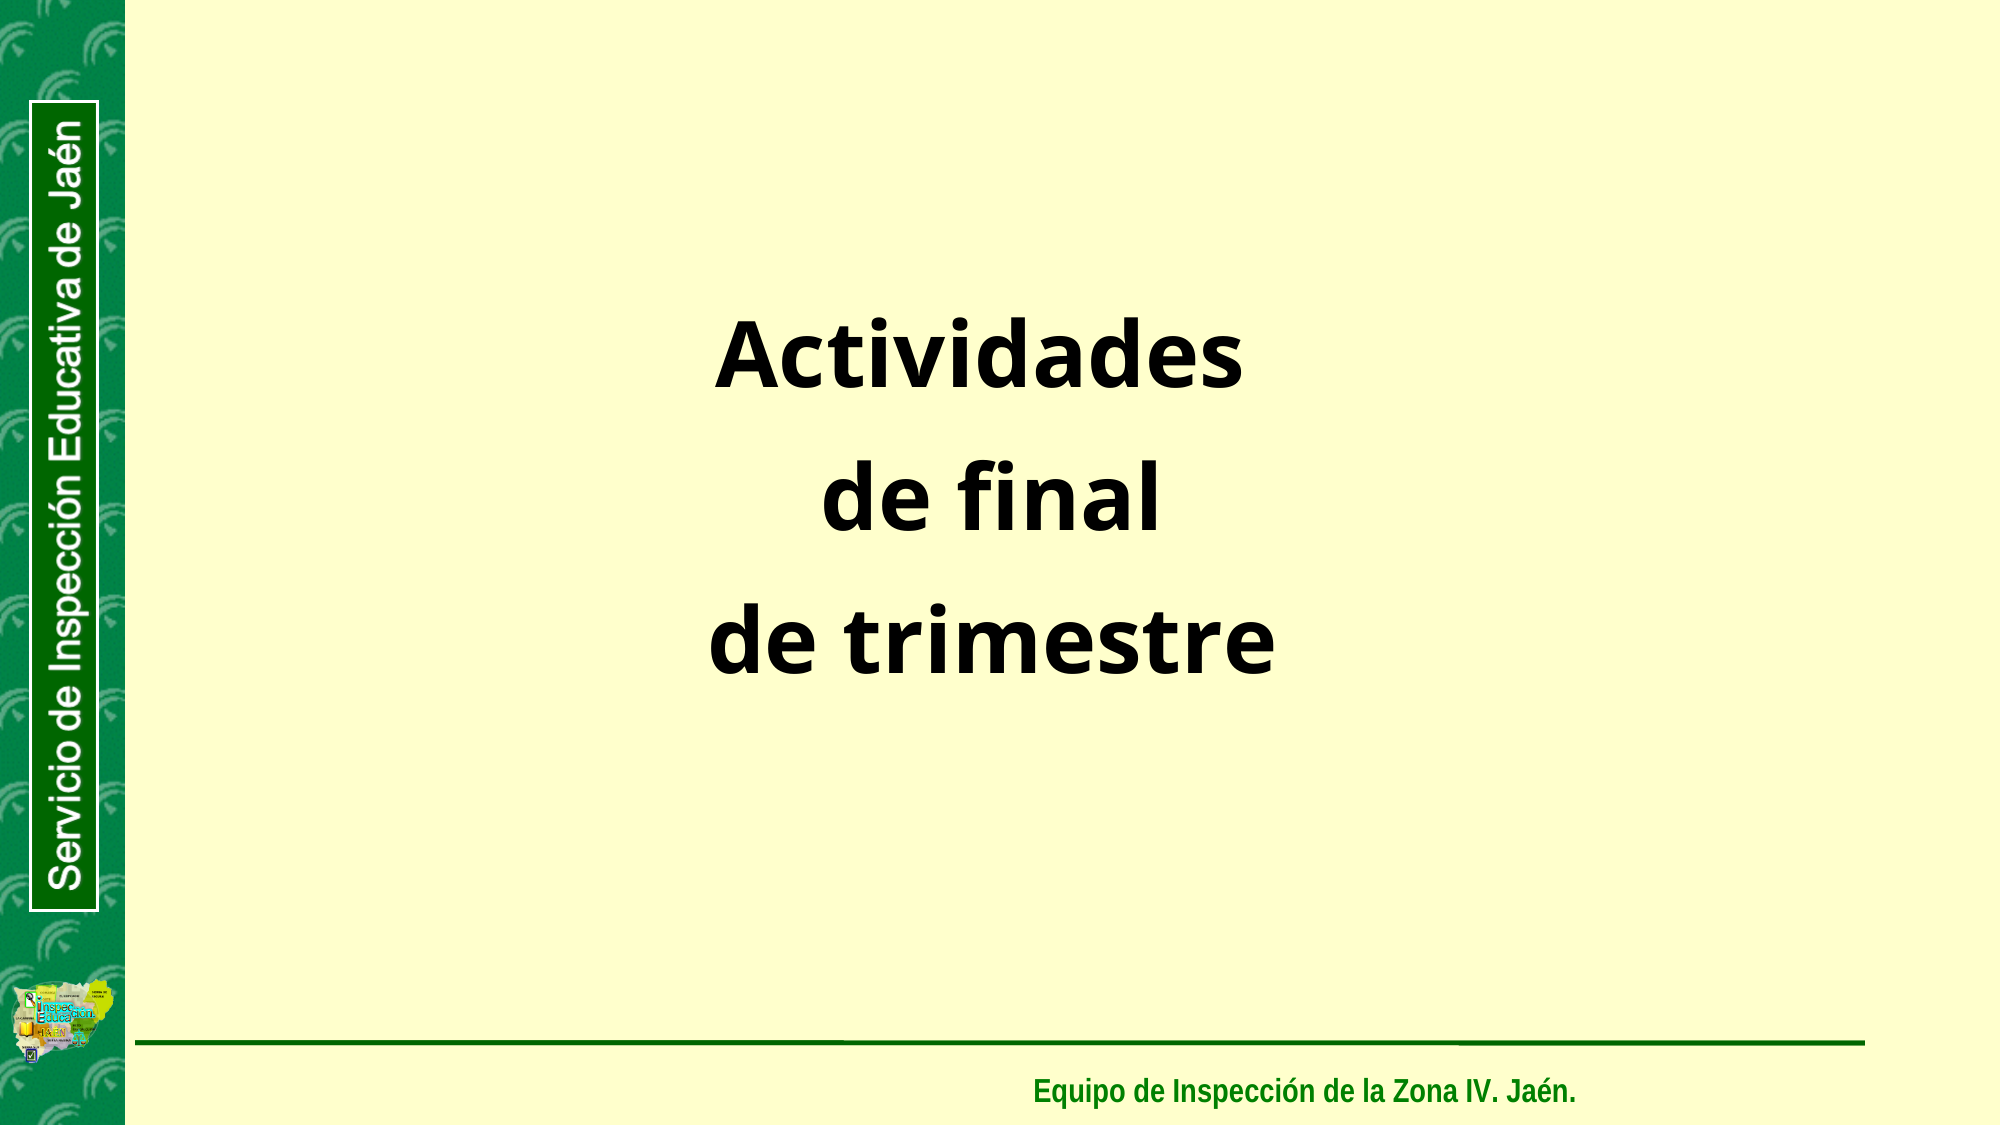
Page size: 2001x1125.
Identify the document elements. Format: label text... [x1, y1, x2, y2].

text_box Actividades de final de trimestre [480, 255, 1481, 700]
picture [0, 0, 125, 1125]
text_box Equipo de Inspección de la Zona IV. Jaén. [1018, 1061, 1593, 1117]
